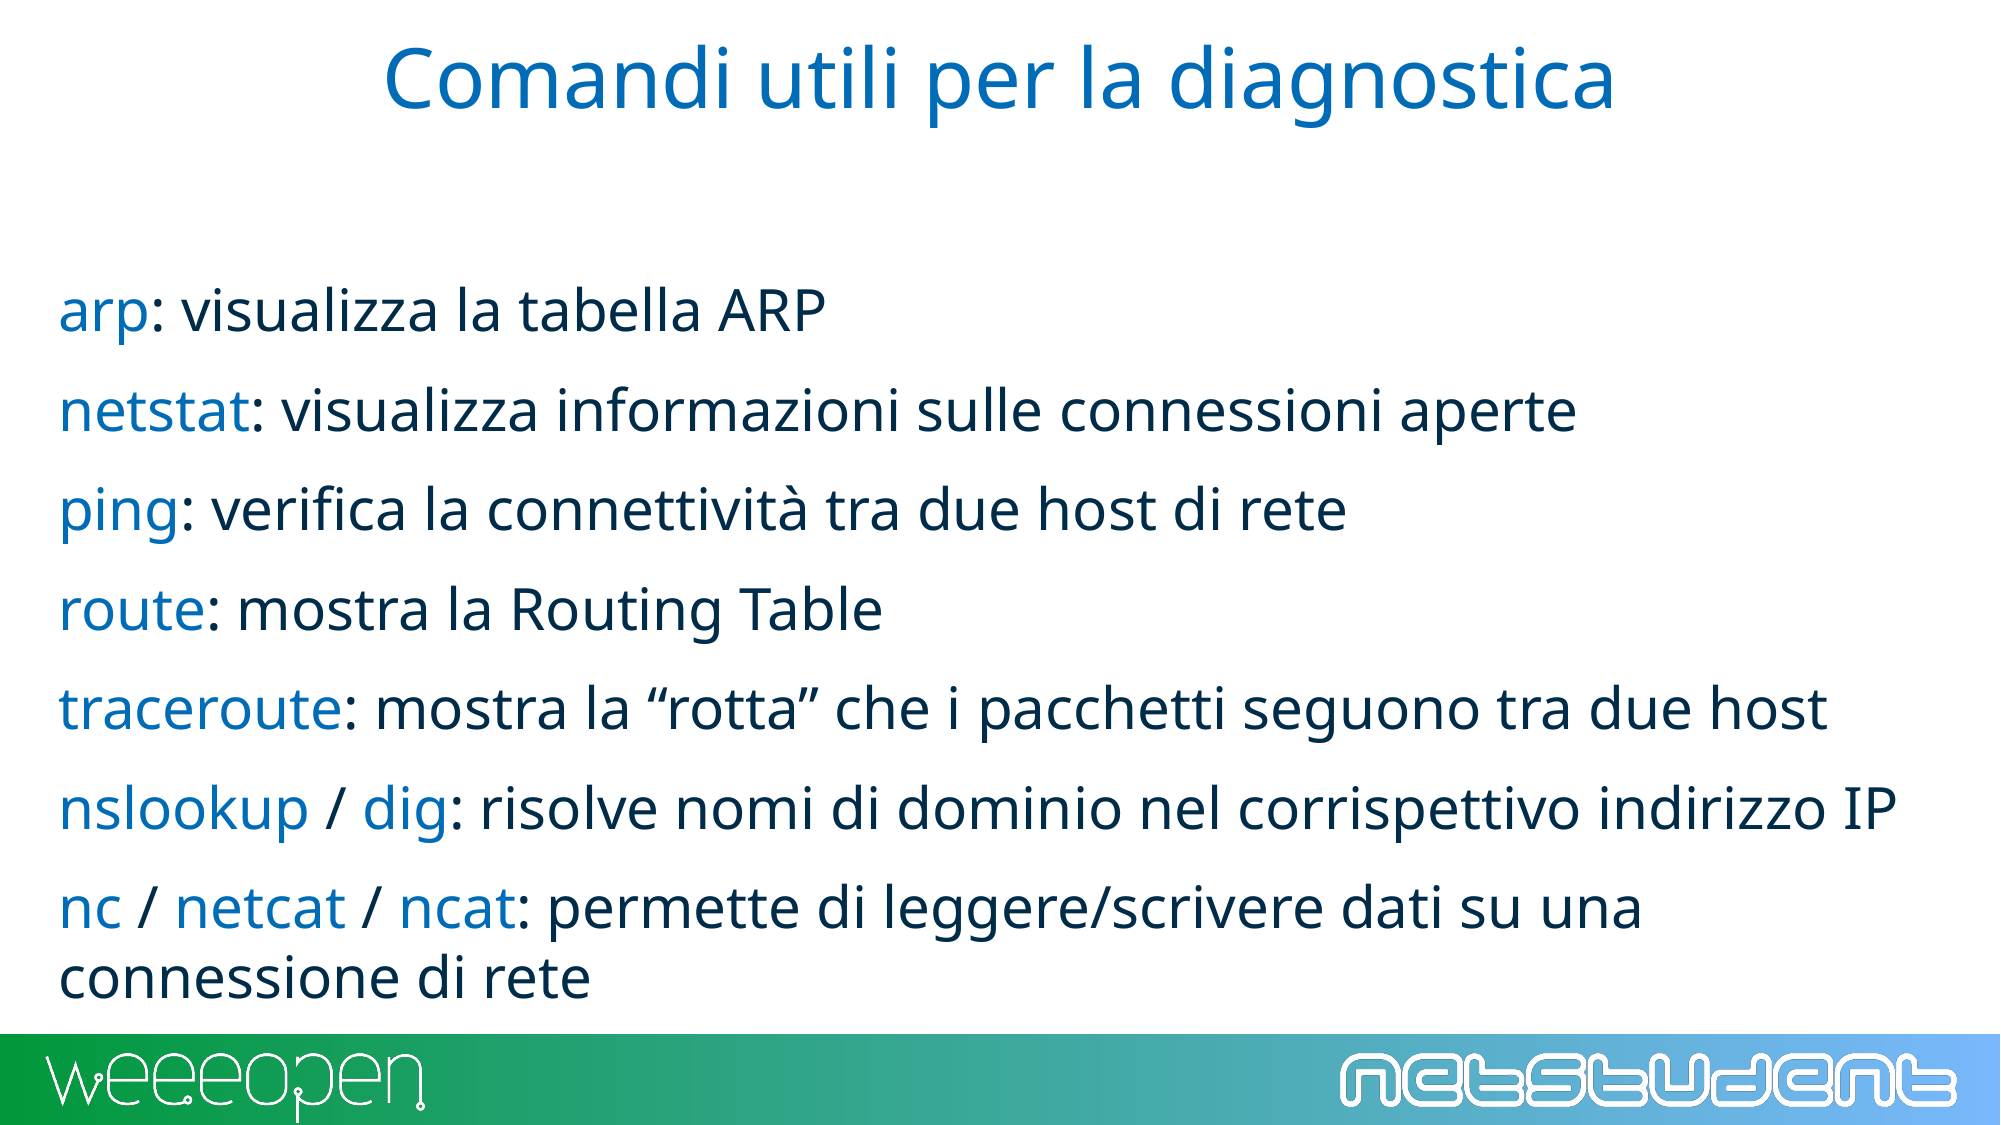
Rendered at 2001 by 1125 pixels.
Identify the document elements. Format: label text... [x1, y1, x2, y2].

picture [1340, 1053, 1957, 1107]
title Comandi utili per la diagnostica [43, 29, 1959, 247]
list arp: visualizza la tabella ARP netstat: visualizza informazioni sulle connessioni aperte ping: verifica la connettività tra due host di rete route: mostra la Routing Table traceroute: mostra la “rotta” che i pacchetti seguono tra due host nslookup / dig: risolve nomi di dominio nel corrispettivo indirizzo IP nc / netcat / ncat: permette di leggere/scrivere dati su una connessione di rete [43, 265, 1949, 975]
picture [45, 1053, 425, 1123]
